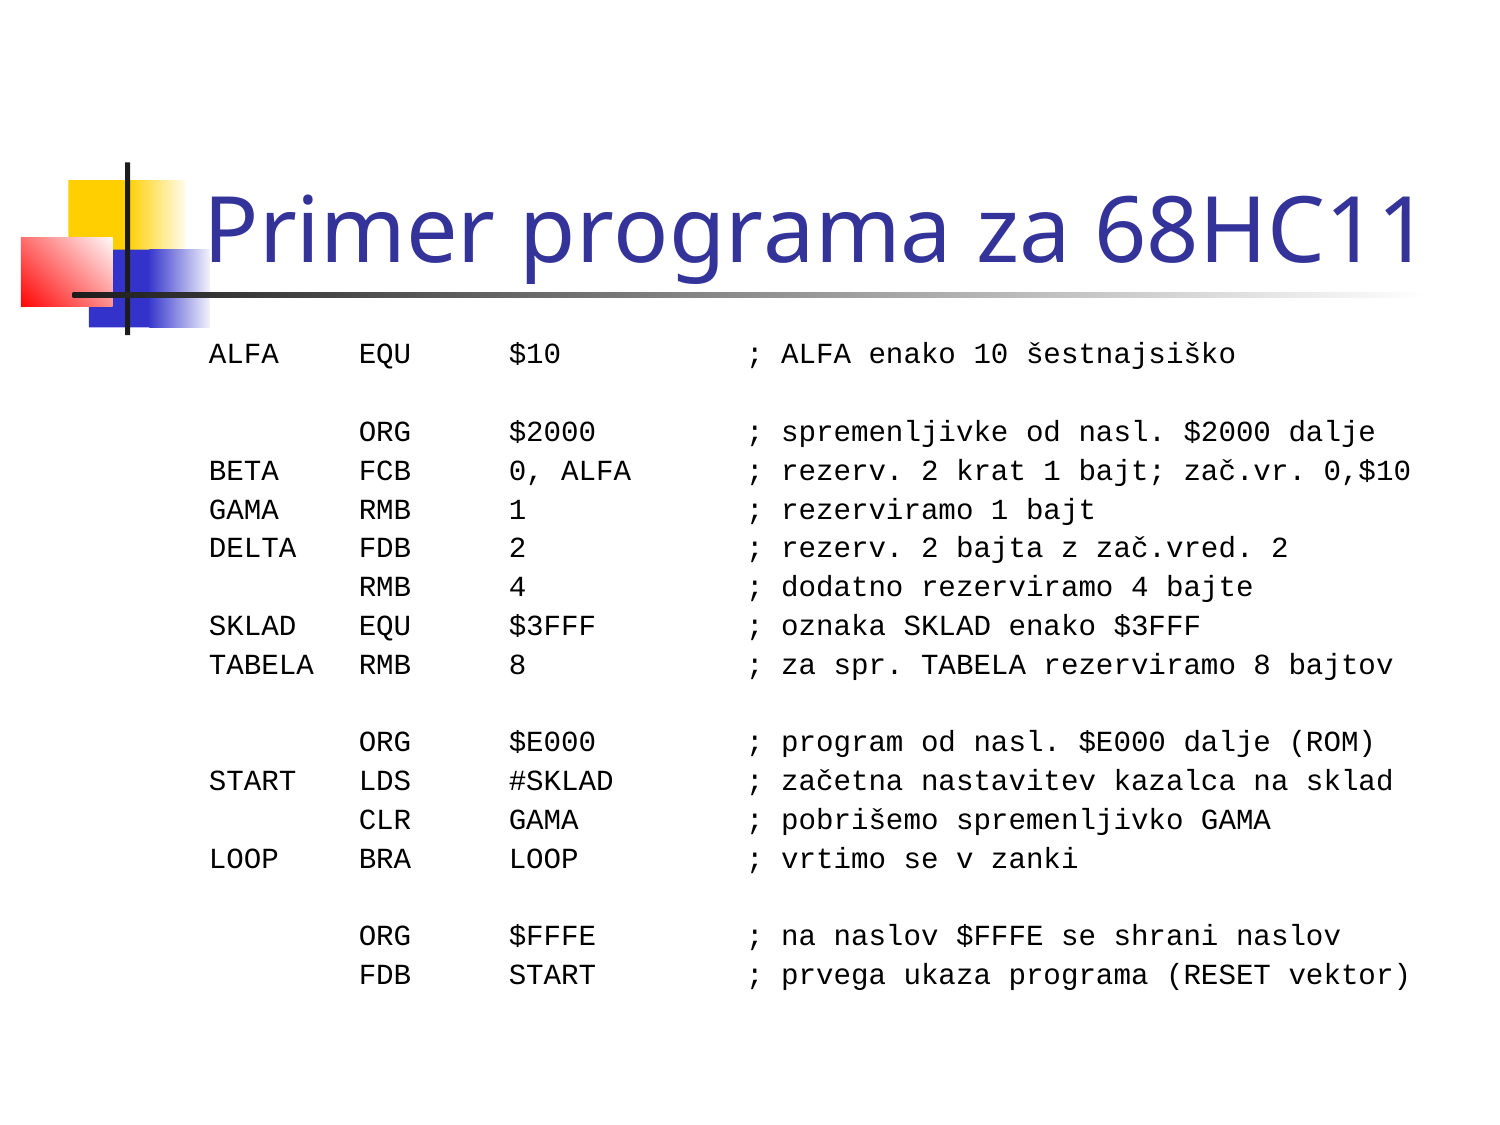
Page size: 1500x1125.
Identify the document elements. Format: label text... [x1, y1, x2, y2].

list ALFA EQU $10 ; ALFA enako 10 šestnajsiško ORG $2000 ; spremenljivke od nasl. $2000 dalje BETA FCB 0, ALFA ; rezerv. 2 krat 1 bajt; zač.vr. 0,$10 GAMA RMB 1 ; rezerviramo 1 bajt DELTA FDB 2 ; rezerv. 2 bajta z zač.vred. 2 RMB 4 ; dodatno rezerviramo 4 bajte SKLAD EQU $3FFF ; oznaka SKLAD enako $3FFF TABELA RMB 8 ; za spr. TABELA rezerviramo 8 bajtov ORG $E000 ; program od nasl. $E000 dalje (ROM) START LDS #SKLAD ; začetna nastavitev kazalca na sklad CLR GAMA ; pobrišemo spremenljivko GAMA LOOP BRA LOOP ; vrtimo se v zanki ORG $FFFE ; na naslov $FFFE se shrani naslov FDB START ; prvega ukaza programa (RESET vektor) [193, 331, 1469, 1007]
title Primer programa za 68HC11 [188, 101, 1468, 289]
